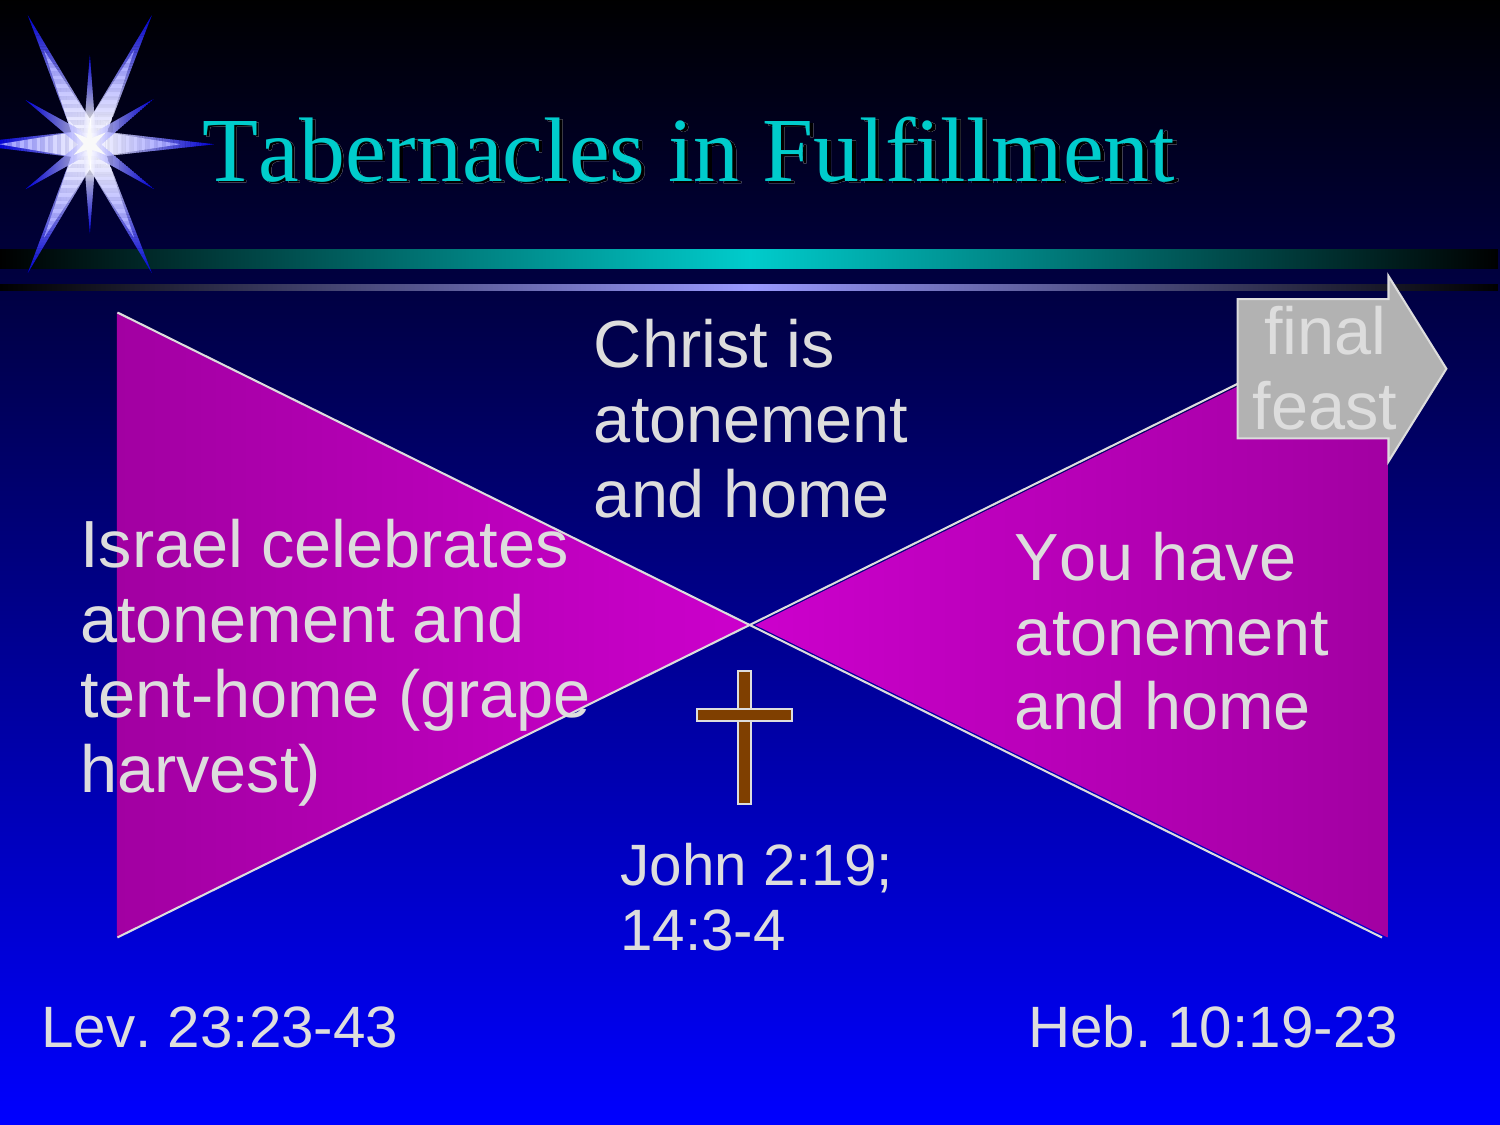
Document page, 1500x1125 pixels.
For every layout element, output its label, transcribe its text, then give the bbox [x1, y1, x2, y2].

text_box Lev. 23:23-43 [26, 987, 540, 1068]
title Tabernacles in Fulfillment [187, 56, 1463, 244]
text_box [1012, 386, 1388, 938]
text_box final feast [1237, 276, 1447, 462]
text_box [116, 312, 490, 499]
text_box [631, 568, 745, 681]
text_box You have atonement and home [999, 512, 1382, 752]
text_box Israel celebrates atonement and tent-home (grape harvest) [65, 499, 631, 815]
text_box [755, 540, 999, 746]
text_box John 2:19; 14:3-4 [605, 824, 1014, 971]
text_box Christ is atonement and home [578, 299, 1014, 540]
text_box Heb. 10:19-23 [1013, 987, 1474, 1068]
text_box [696, 671, 792, 804]
text_box [116, 815, 360, 938]
